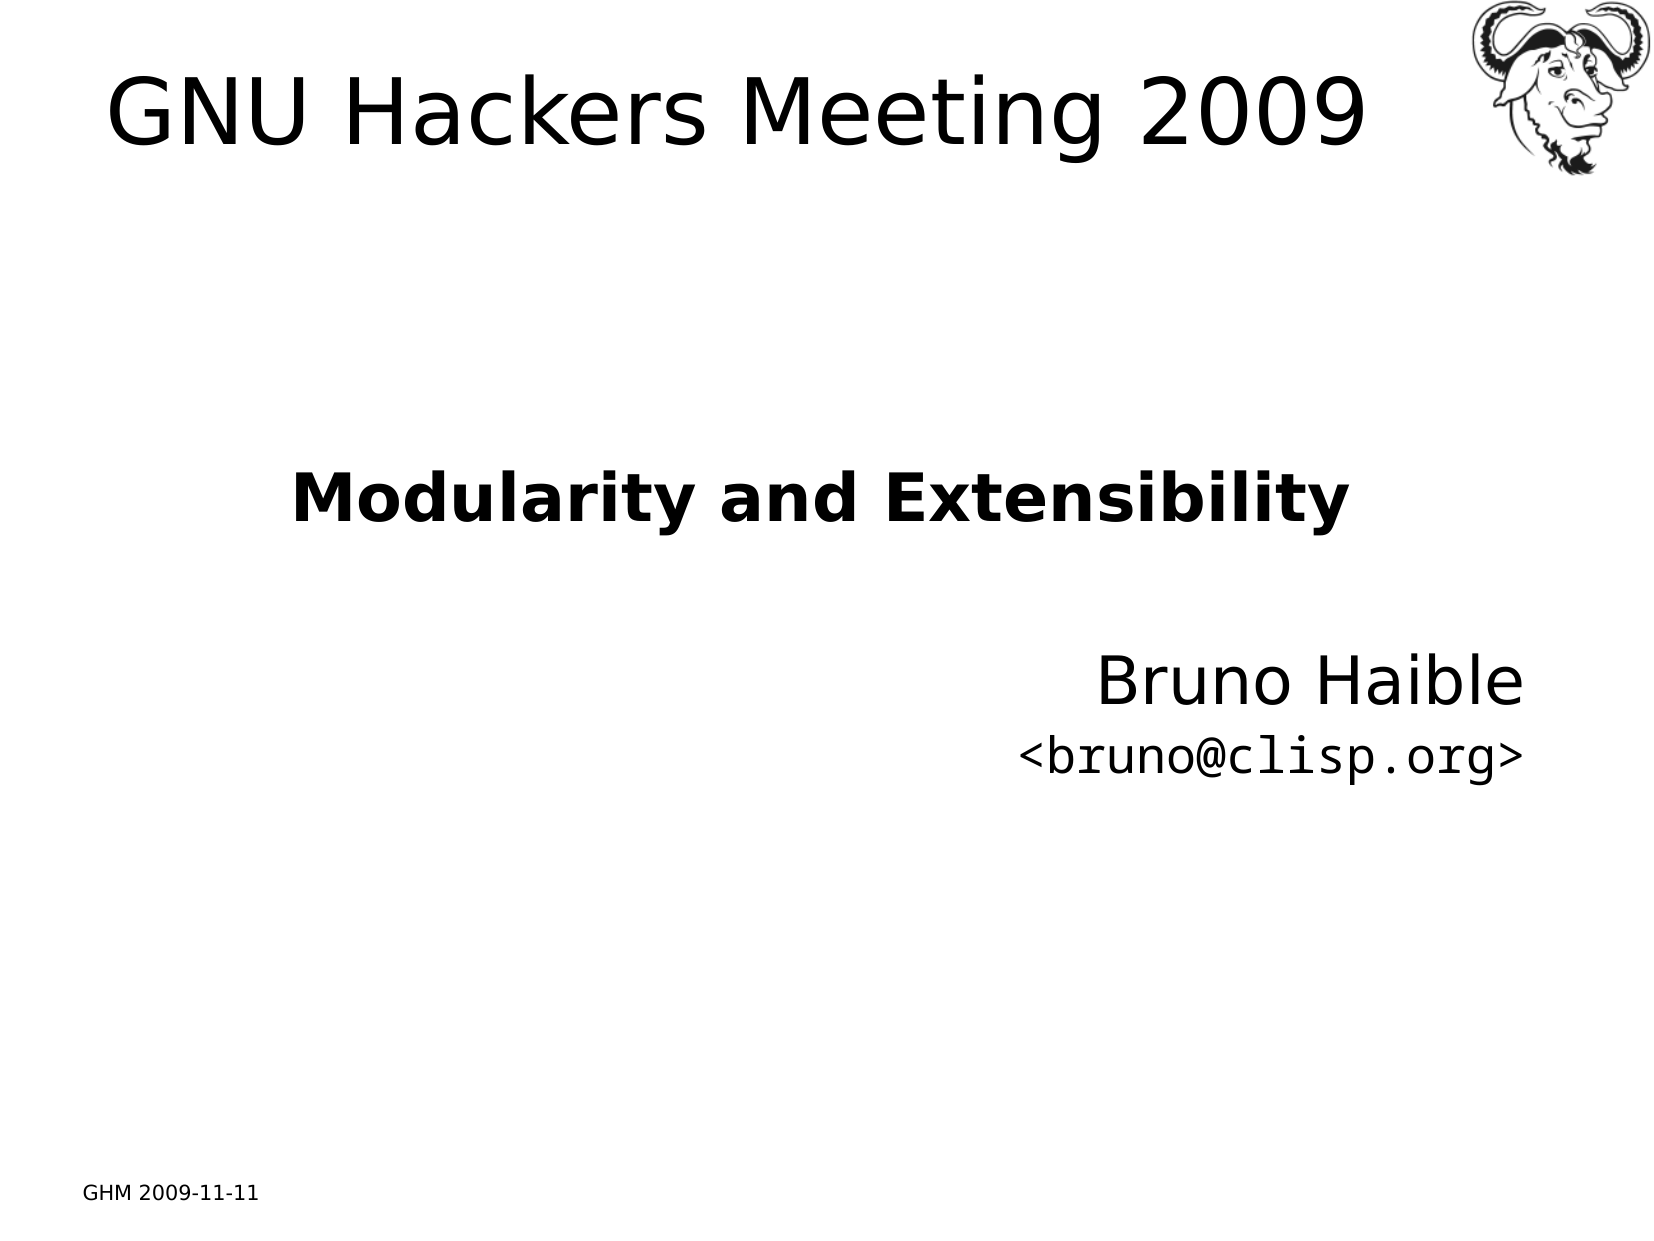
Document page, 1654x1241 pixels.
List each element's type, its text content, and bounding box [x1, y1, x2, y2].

title GNU Hackers Meeting 2009 [88, 56, 1388, 170]
subtitle Modularity and Extensibility [76, 413, 1565, 584]
text_box Bruno Haible <bruno@clisp.org> [38, 645, 1527, 786]
picture [1469, 0, 1654, 178]
